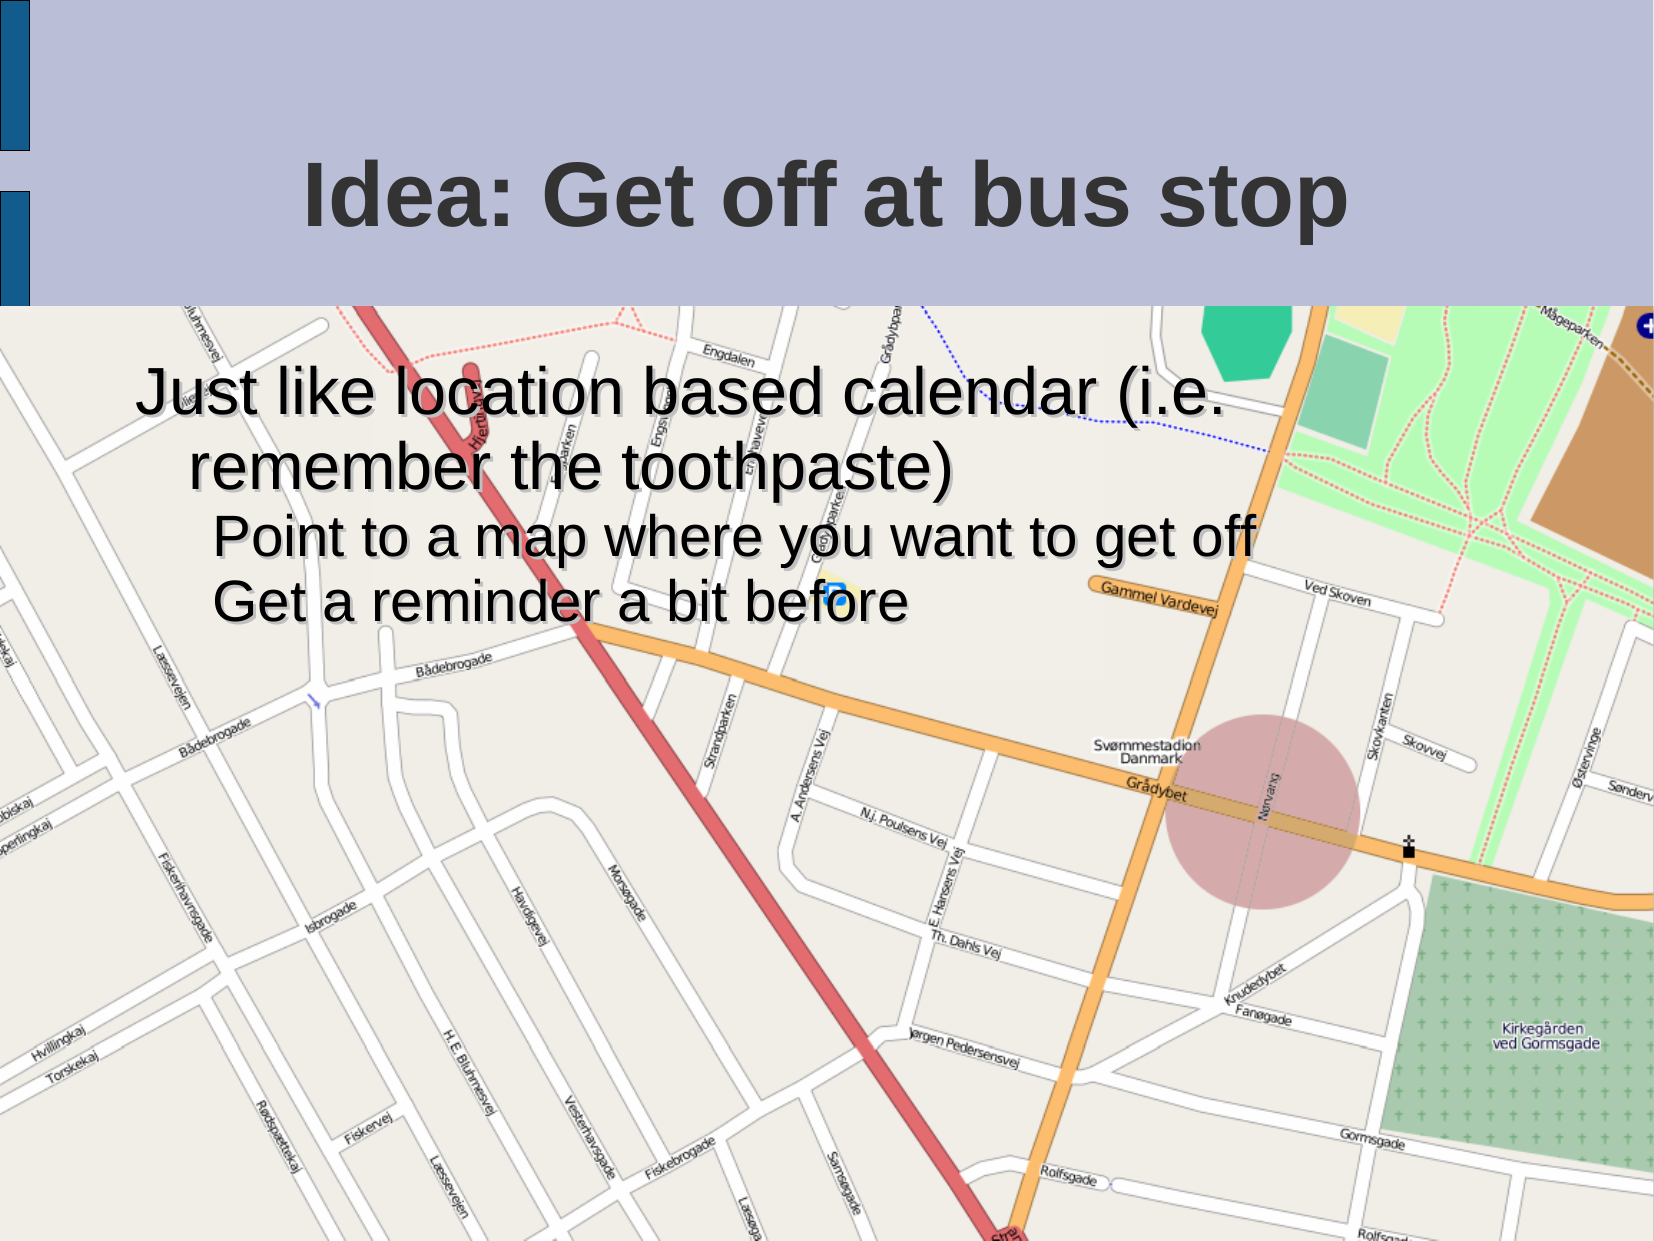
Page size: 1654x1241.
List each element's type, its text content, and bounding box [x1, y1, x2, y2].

title Idea: Get off at bus stop [121, 91, 1534, 299]
list Just like location based calendar (i.e. remember the toothpaste) Point to a map where you want to get off Get a reminder a bit before [118, 354, 1531, 1136]
picture [0, 306, 1654, 1241]
